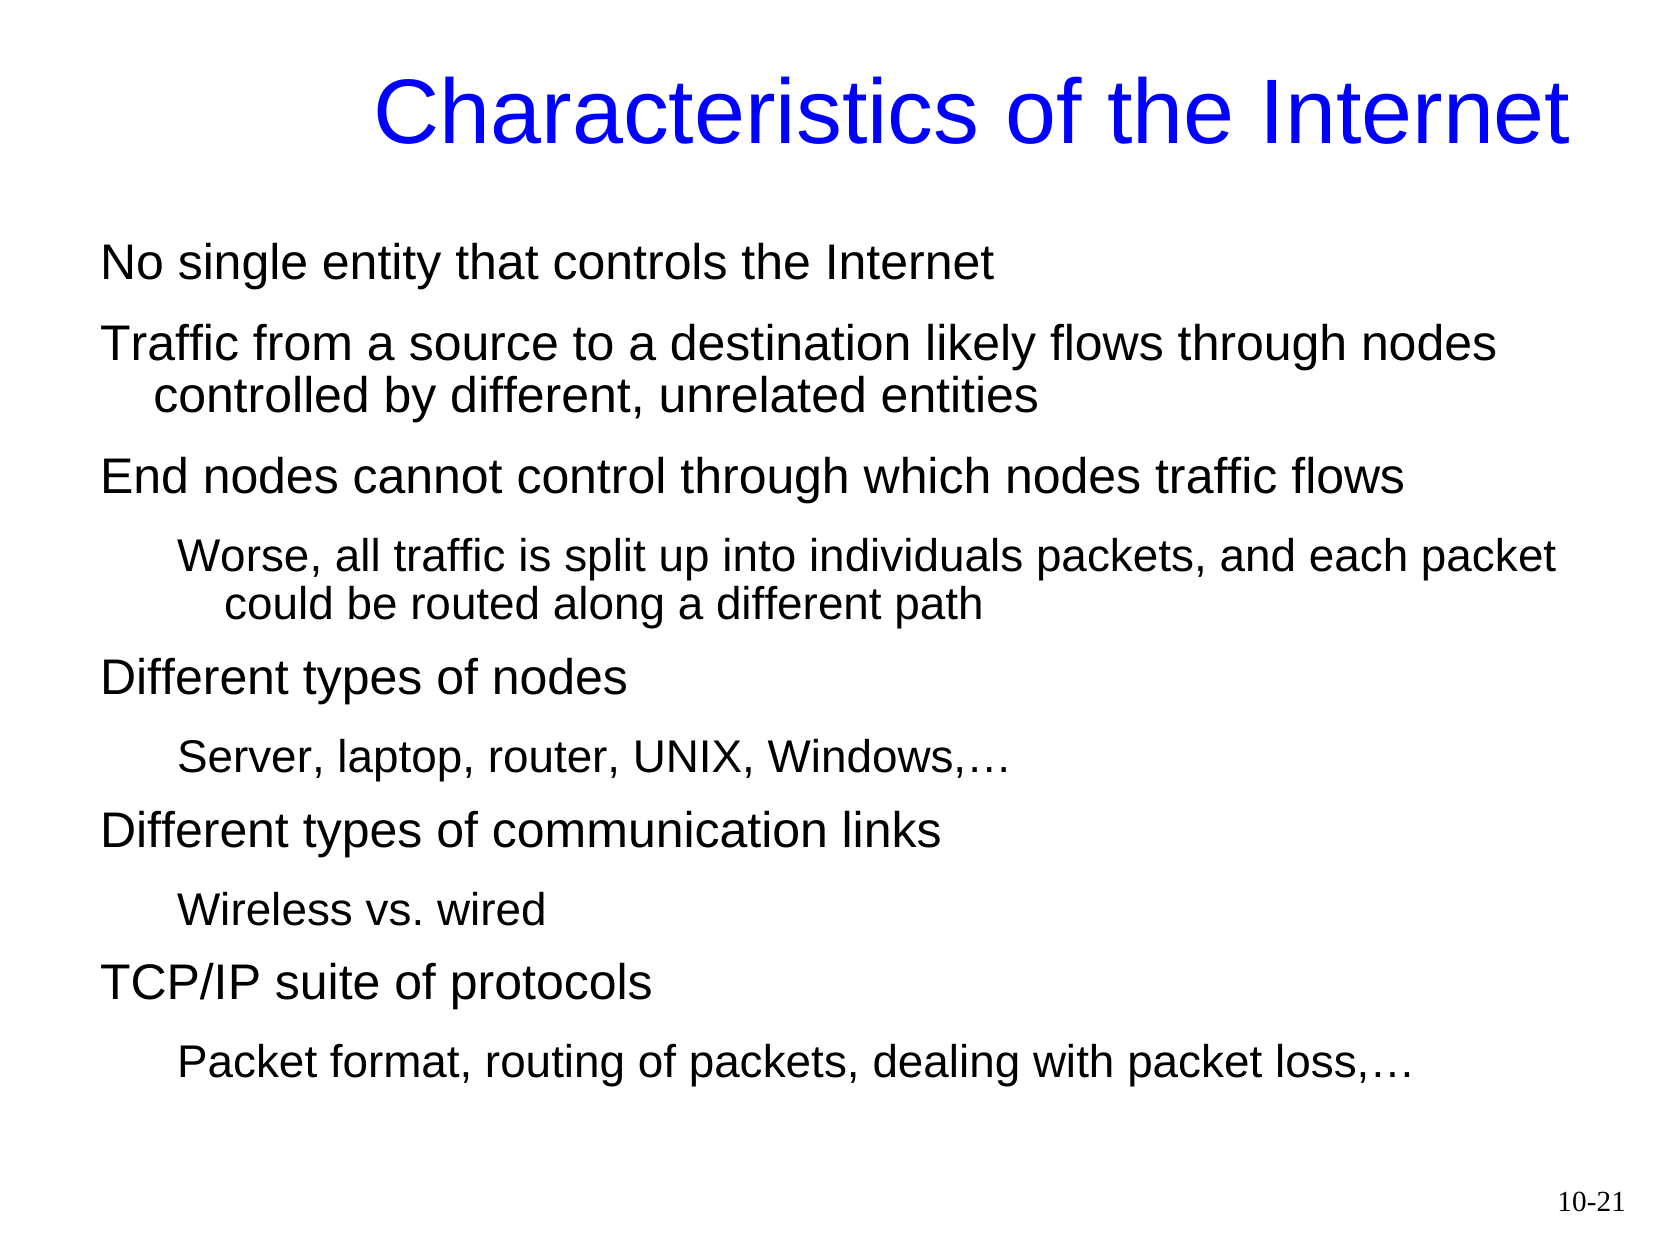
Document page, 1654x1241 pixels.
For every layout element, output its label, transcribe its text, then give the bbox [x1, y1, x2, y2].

title Characteristics of the Internet [84, 11, 1573, 218]
list No single entity that controls the Internet Traffic from a source to a destination likely flows through nodes controlled by different, unrelated entities End nodes cannot control through which nodes traffic flows Worse, all traffic is split up into individuals packets, and each packet could be routed along a different path Different types of nodes Server, laptop, router, UNIX, Windows,… Different types of communication links Wireless vs. wired TCP/IP suite of protocols Packet format, routing of packets, dealing with packet loss,… [82, 237, 1571, 1170]
